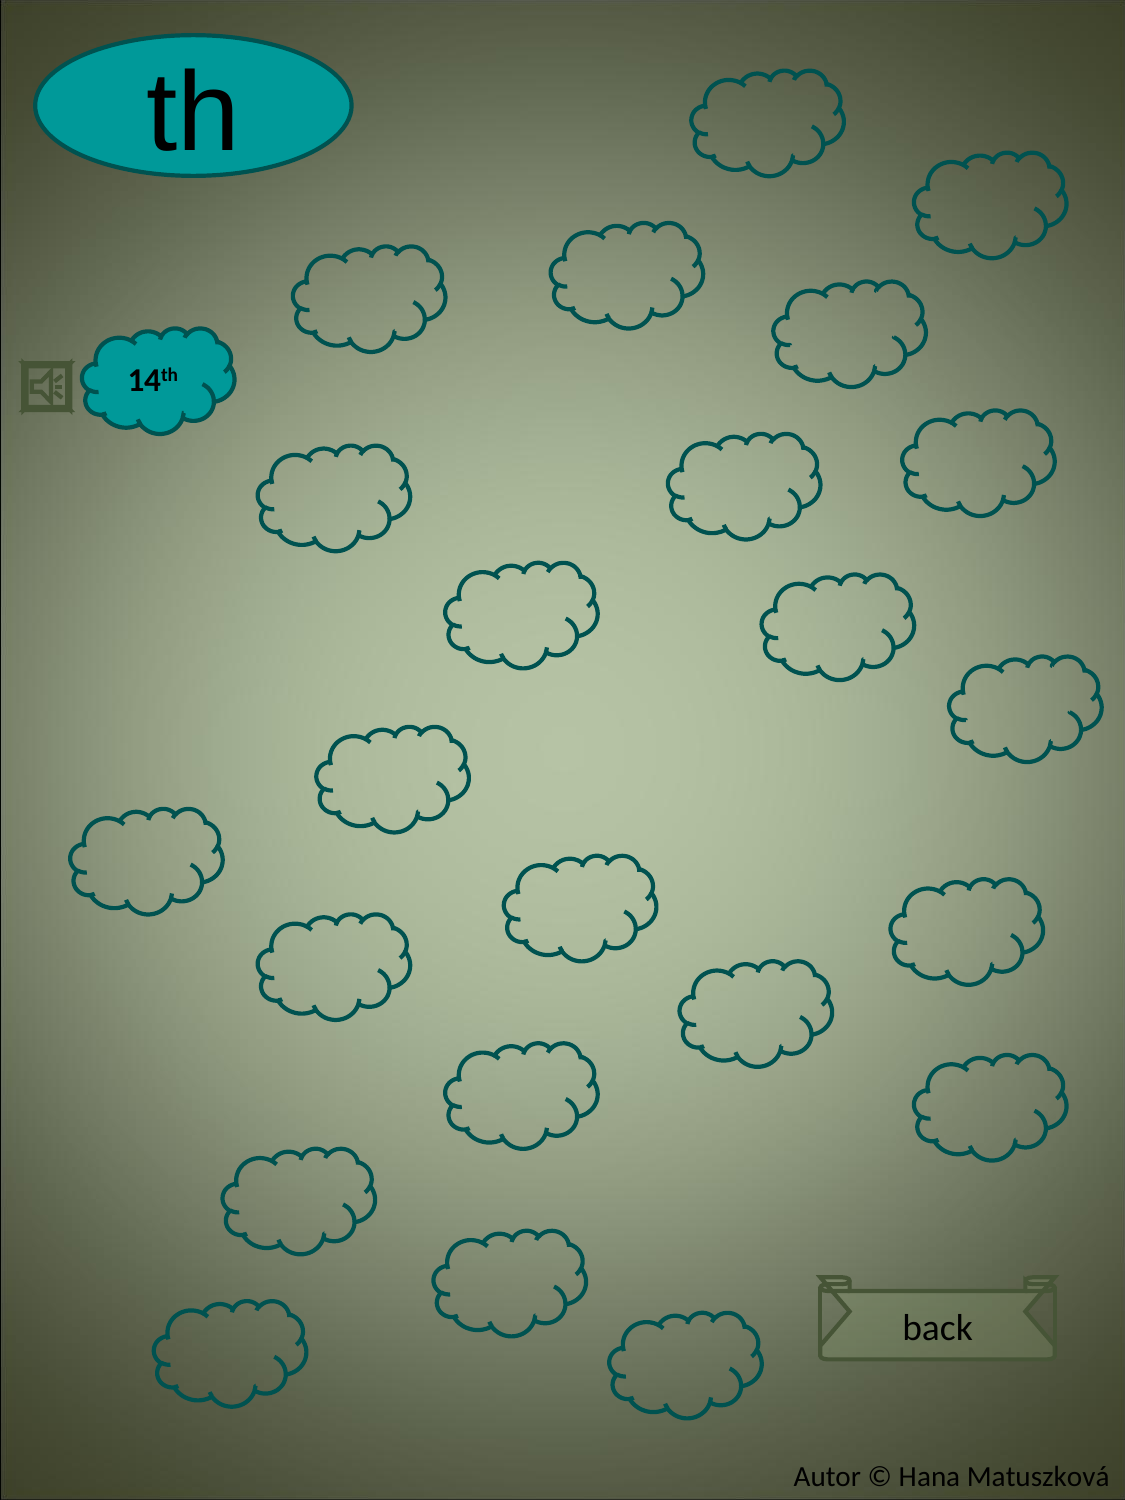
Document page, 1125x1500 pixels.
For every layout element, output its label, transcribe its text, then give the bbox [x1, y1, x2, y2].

picture [0, 0, 1125, 1500]
text_box Autor © Hana Matuszková [778, 1449, 1125, 1500]
text_box back [820, 1277, 1055, 1360]
text_box th [35, 35, 352, 176]
text_box 14th [81, 328, 235, 434]
